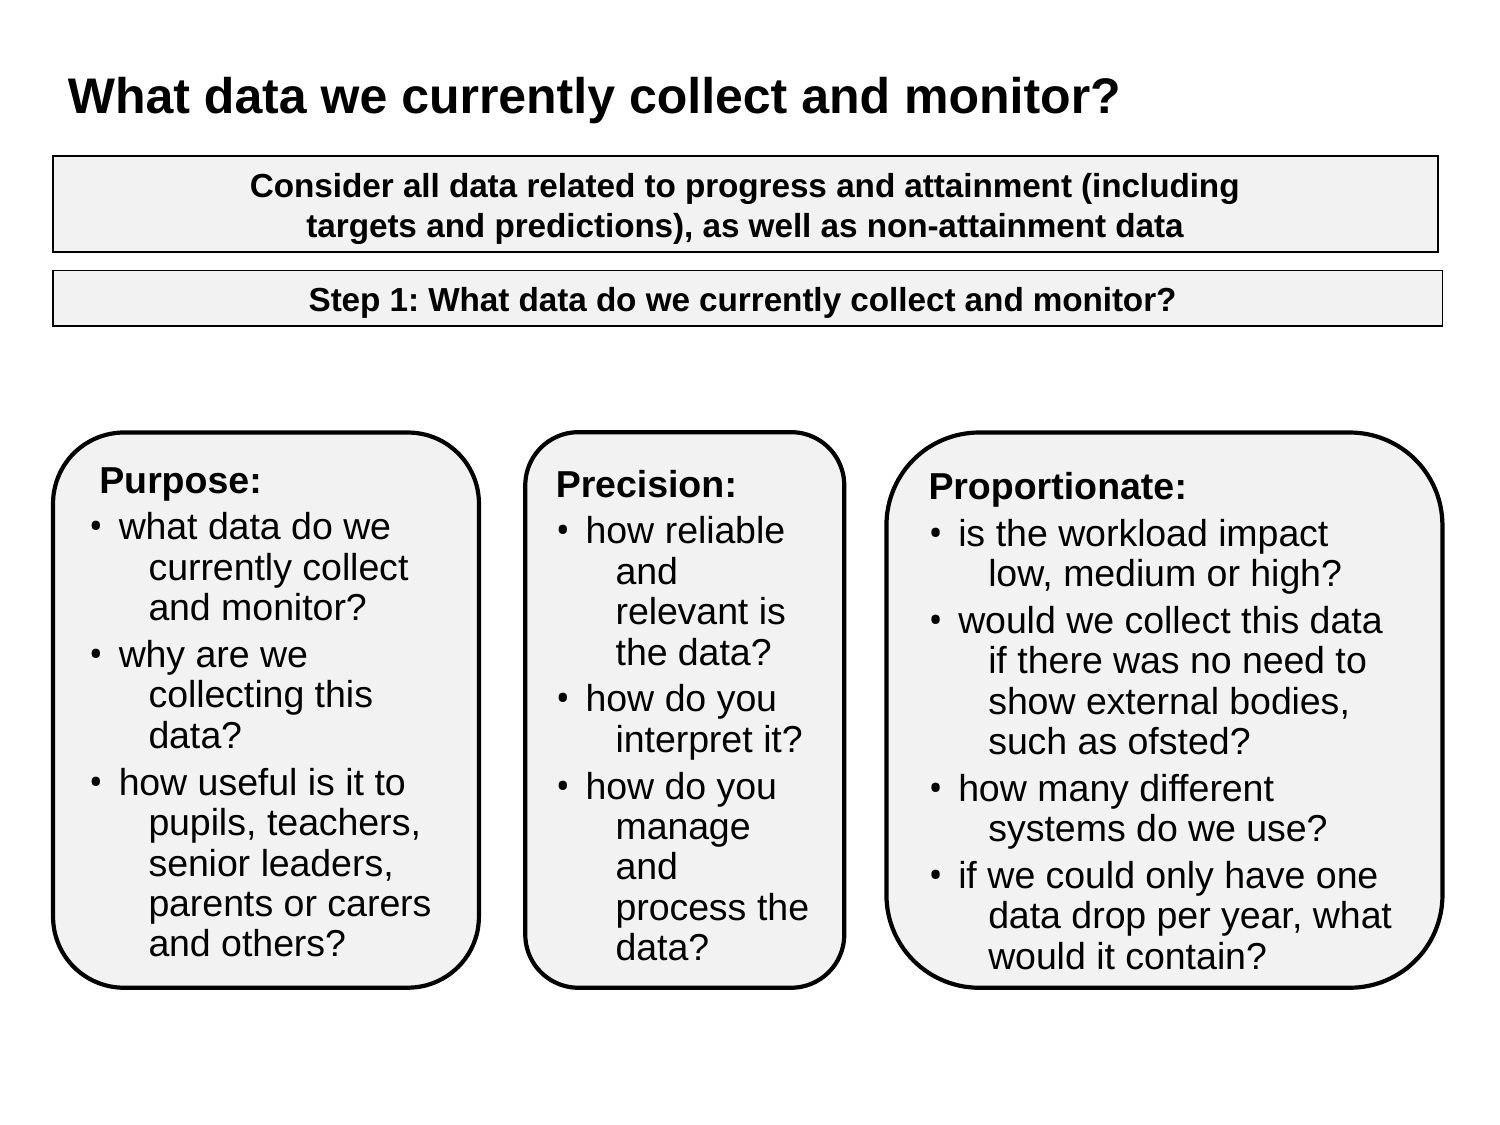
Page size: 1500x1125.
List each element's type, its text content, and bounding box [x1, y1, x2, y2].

text_box Proportionate: is the workload impact low, medium or high? would we collect this data if there was no need to show external bodies, such as ofsted? how many different systems do we use? if we could only have one data drop per year, what would it contain? [886, 432, 1443, 988]
text_box Consider all data related to progress and attainment (including targets and predictions), as well as non-attainment data [53, 156, 1438, 253]
title What data we currently collect and monitor? [52, 39, 1329, 147]
text_box Step 1: What data do we currently collect and monitor? [52, 270, 1443, 327]
text_box Purpose: what data do we currently collect and monitor? why are we collecting this data? how useful is it to pupils, teachers, senior leaders, parents or carers and others? [53, 432, 479, 988]
text_box Precision: how reliable and relevant is the data? how do you interpret it? how do you manage and process the data? [525, 432, 845, 988]
